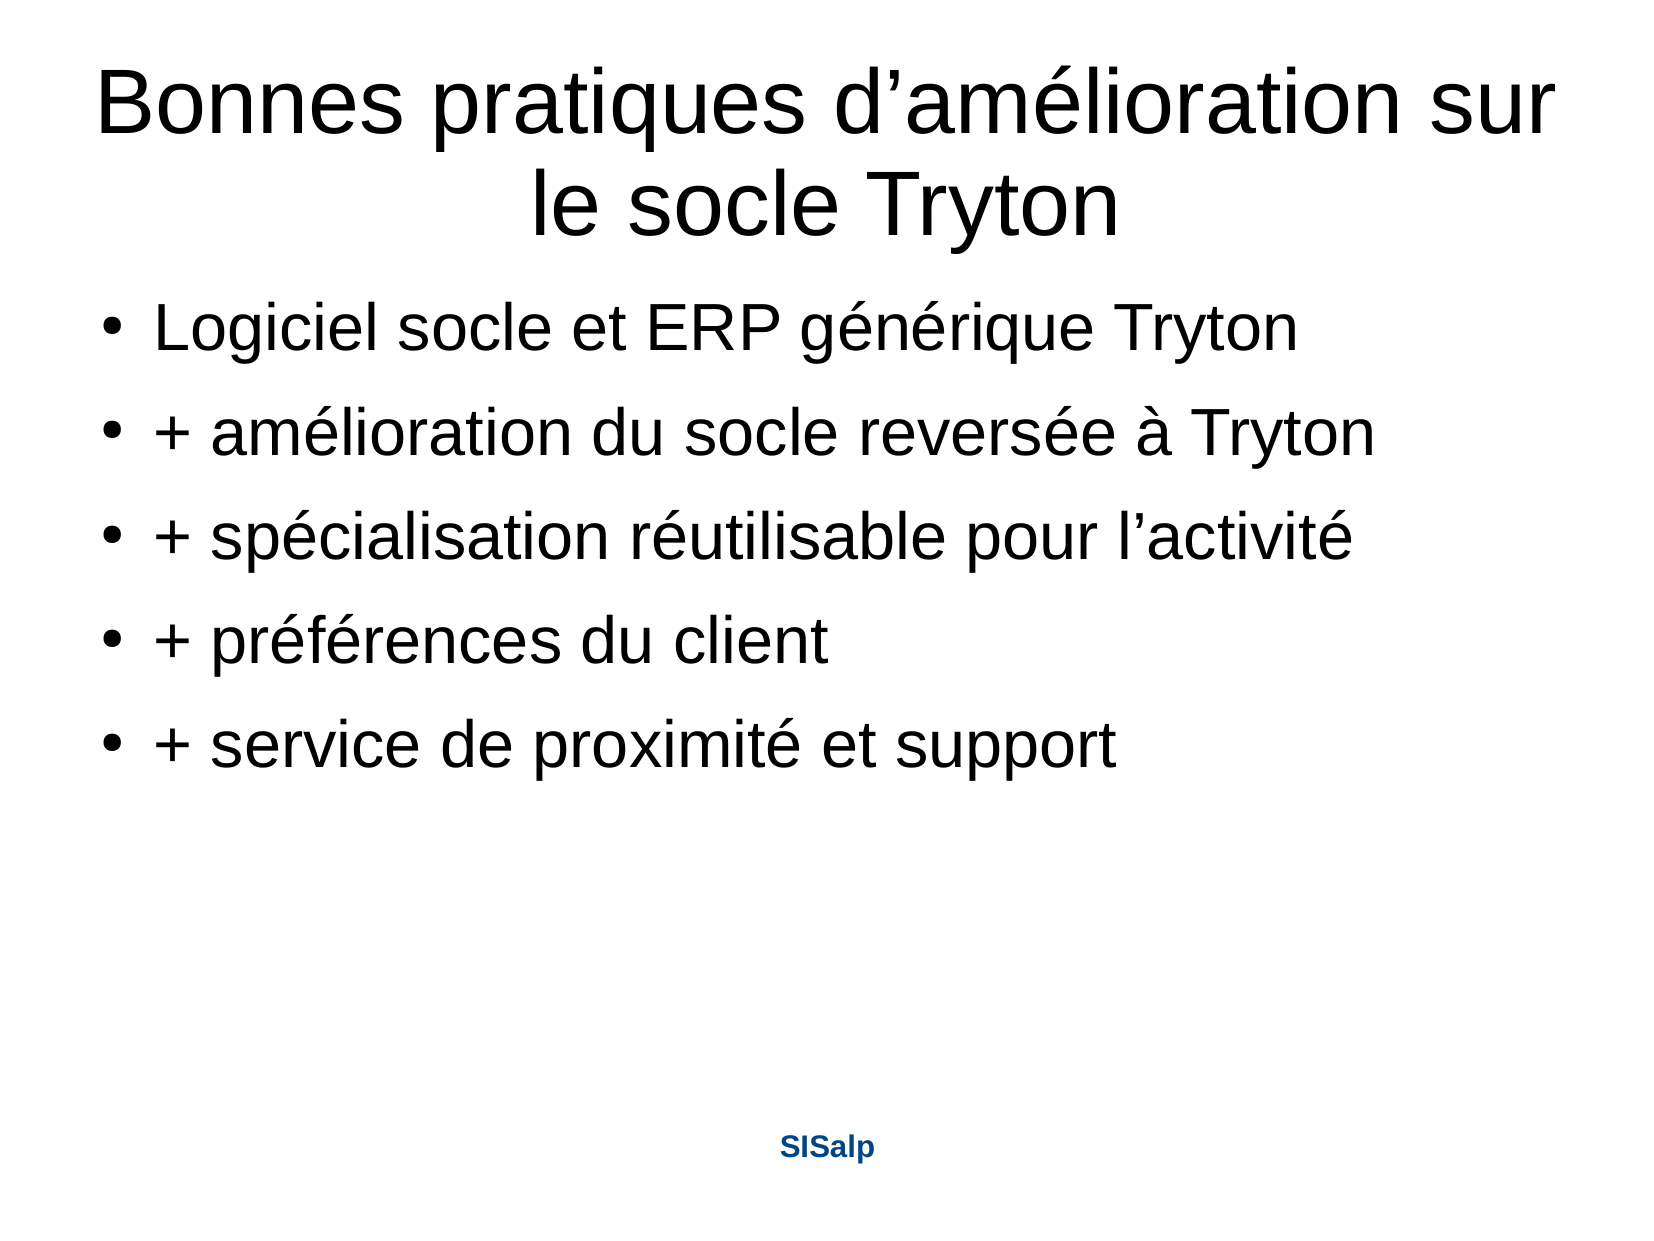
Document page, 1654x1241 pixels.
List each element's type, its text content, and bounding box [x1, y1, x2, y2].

list Logiciel socle et ERP générique Tryton + amélioration du socle reversée à Tryton + spécialisation réutilisable pour l’activité + préférences du client + service de proximité et support [82, 290, 1571, 1010]
title Bonnes pratiques d’amélioration sur le socle Tryton [82, 49, 1571, 257]
